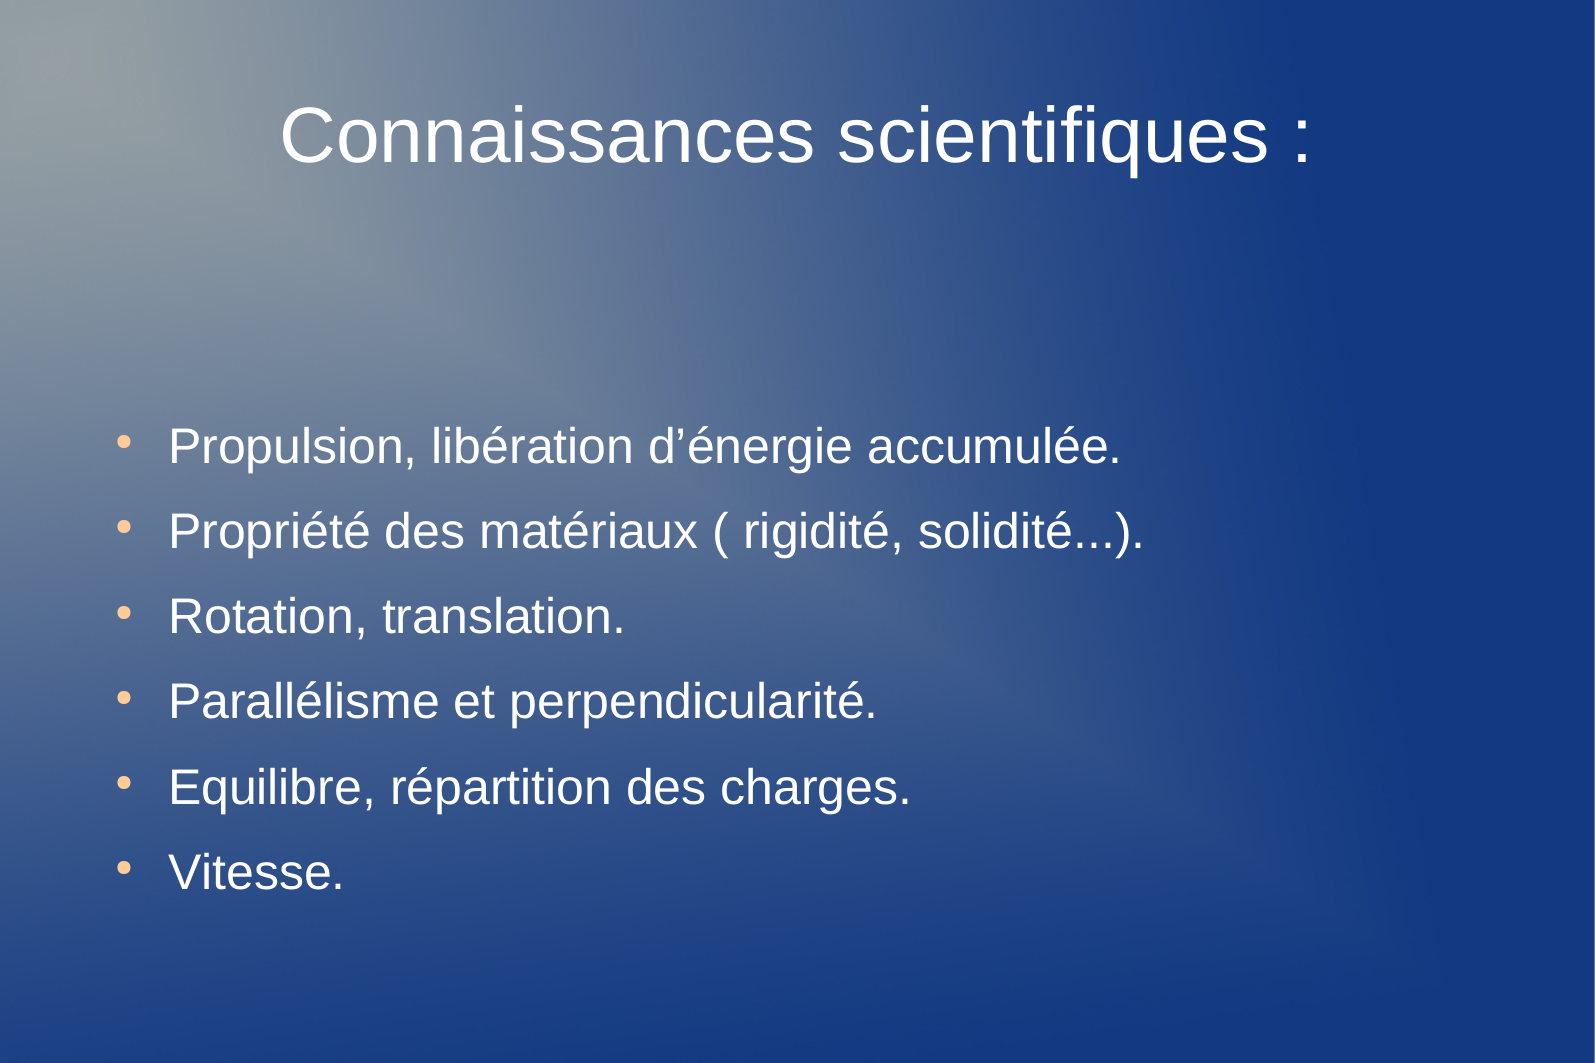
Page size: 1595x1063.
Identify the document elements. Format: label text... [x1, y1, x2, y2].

list Propulsion, libération d’énergie accumulée. Propriété des matériaux ( rigidité, solidité...). Rotation, translation. Parallélisme et perpendicularité. Equilibre, répartition des charges. Vitesse. [79, 413, 1515, 951]
title Connaissances scientifiques : [79, 42, 1515, 220]
